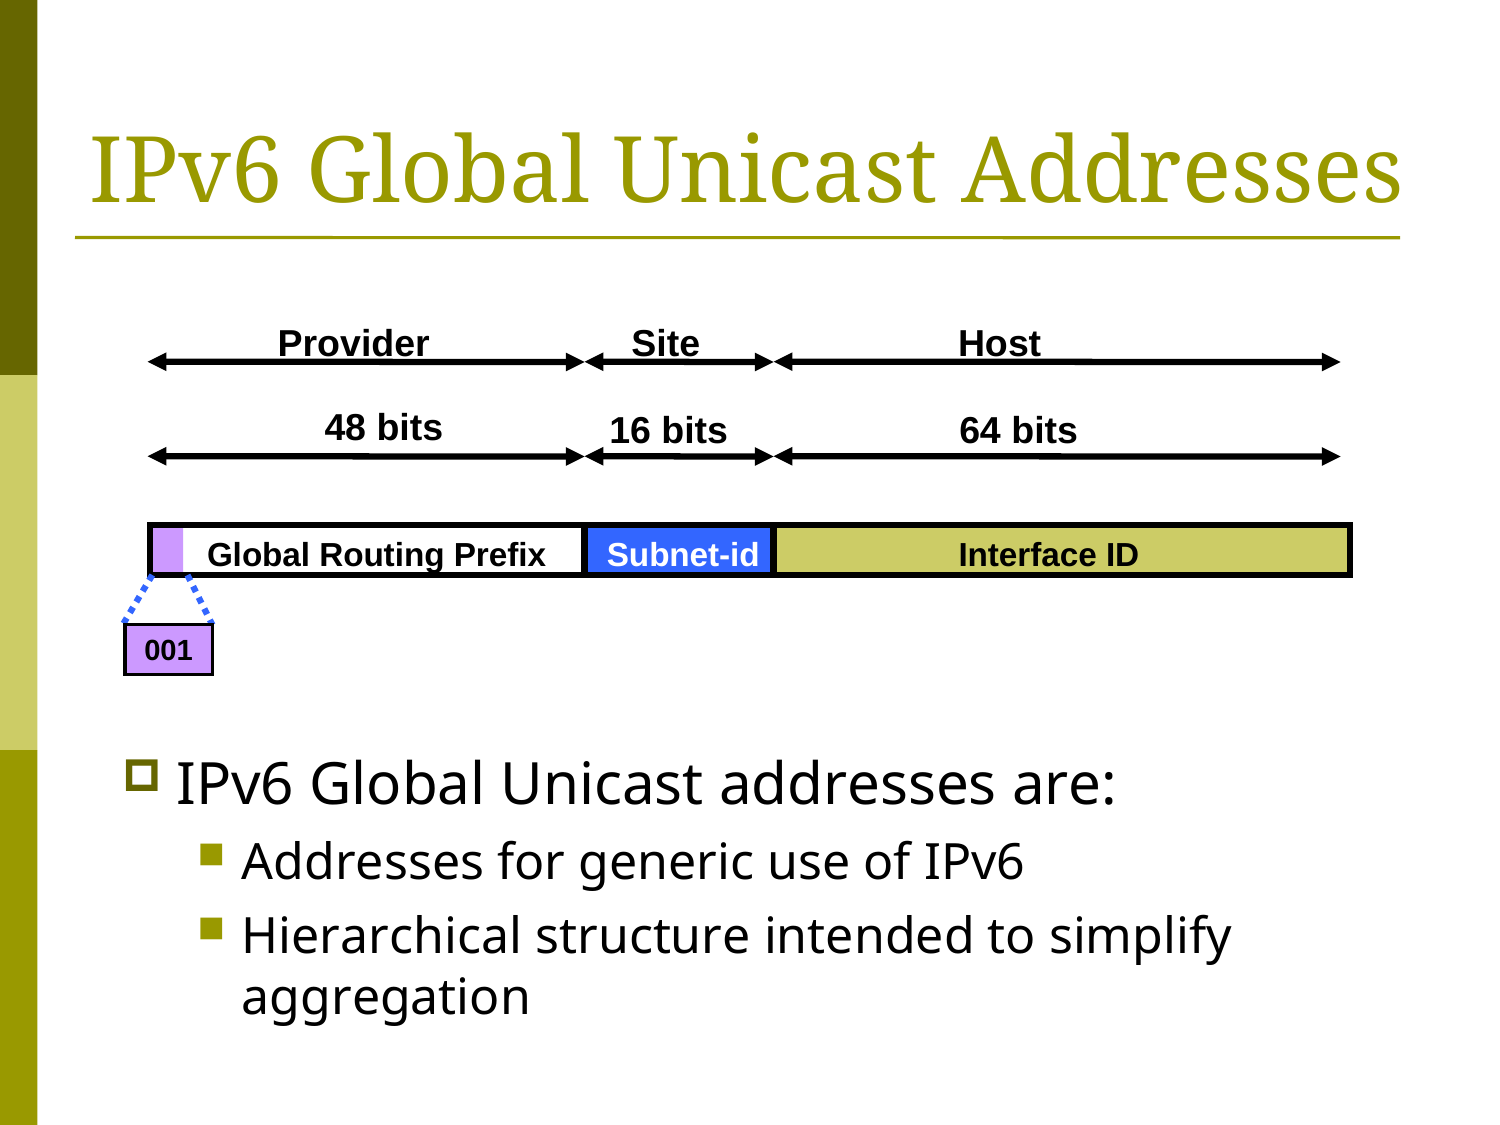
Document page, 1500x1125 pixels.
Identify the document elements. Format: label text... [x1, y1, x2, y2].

text_box [153, 528, 183, 572]
list IPv6 Global Unicast addresses are: Addresses for generic use of IPv6 Hierarchical structure intended to simplify aggregation [107, 737, 1411, 1038]
text_box Host [943, 365, 1057, 373]
text_box Host [943, 312, 1057, 358]
text_box Global Routing Prefix [183, 527, 571, 582]
text_box 16 bits [562, 399, 776, 460]
text_box 001 [124, 624, 213, 675]
text_box Site [616, 365, 716, 373]
text_box 64 bits [912, 399, 1126, 460]
text_box Subnet-id [572, 527, 794, 582]
text_box Interface ID [794, 527, 1337, 582]
text_box Site [616, 312, 716, 358]
text_box Provider [262, 312, 445, 373]
text_box [1337, 528, 1347, 572]
text_box 48 bits [277, 397, 491, 457]
title IPv6 Global Unicast Addresses [75, 0, 1426, 233]
